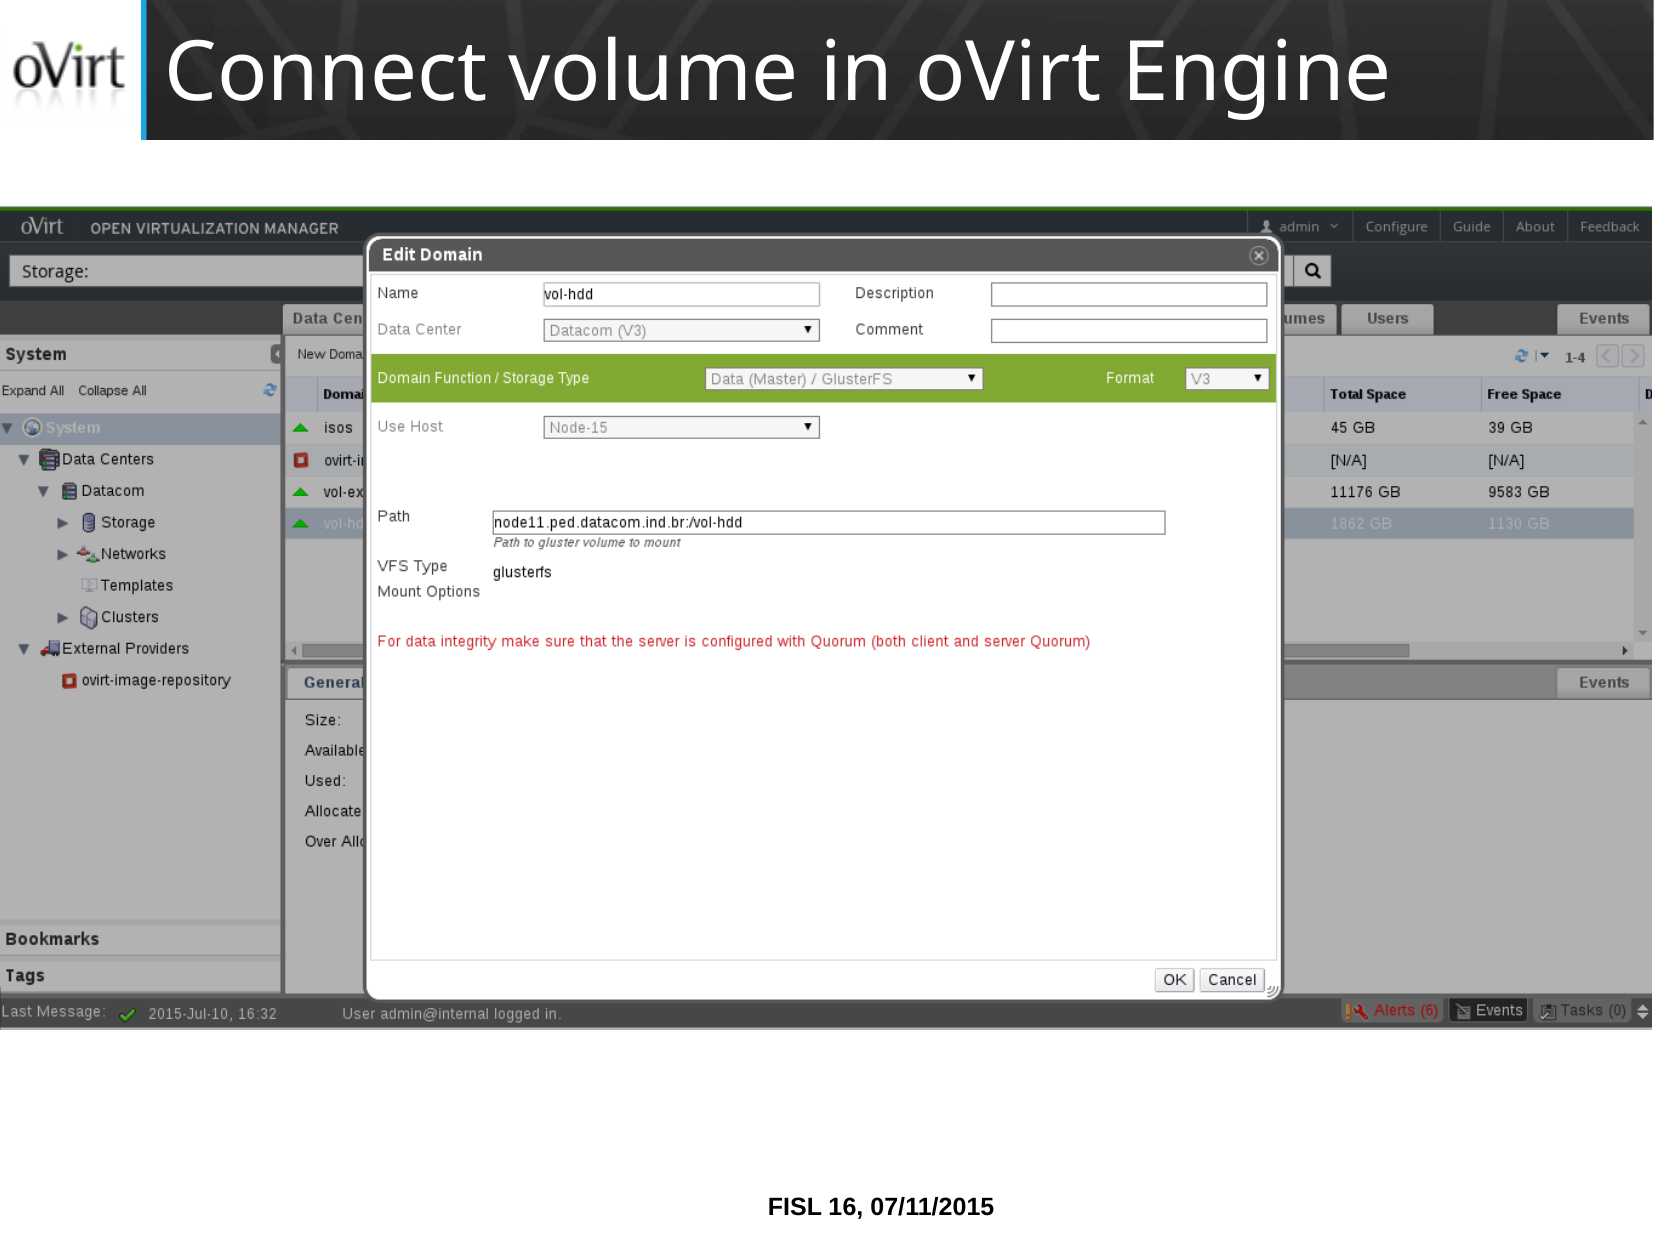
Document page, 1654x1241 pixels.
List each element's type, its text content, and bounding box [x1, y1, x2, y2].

picture [0, 206, 1652, 1030]
picture [0, 0, 1654, 140]
title Connect volume in oVirt Engine [164, 11, 1653, 126]
